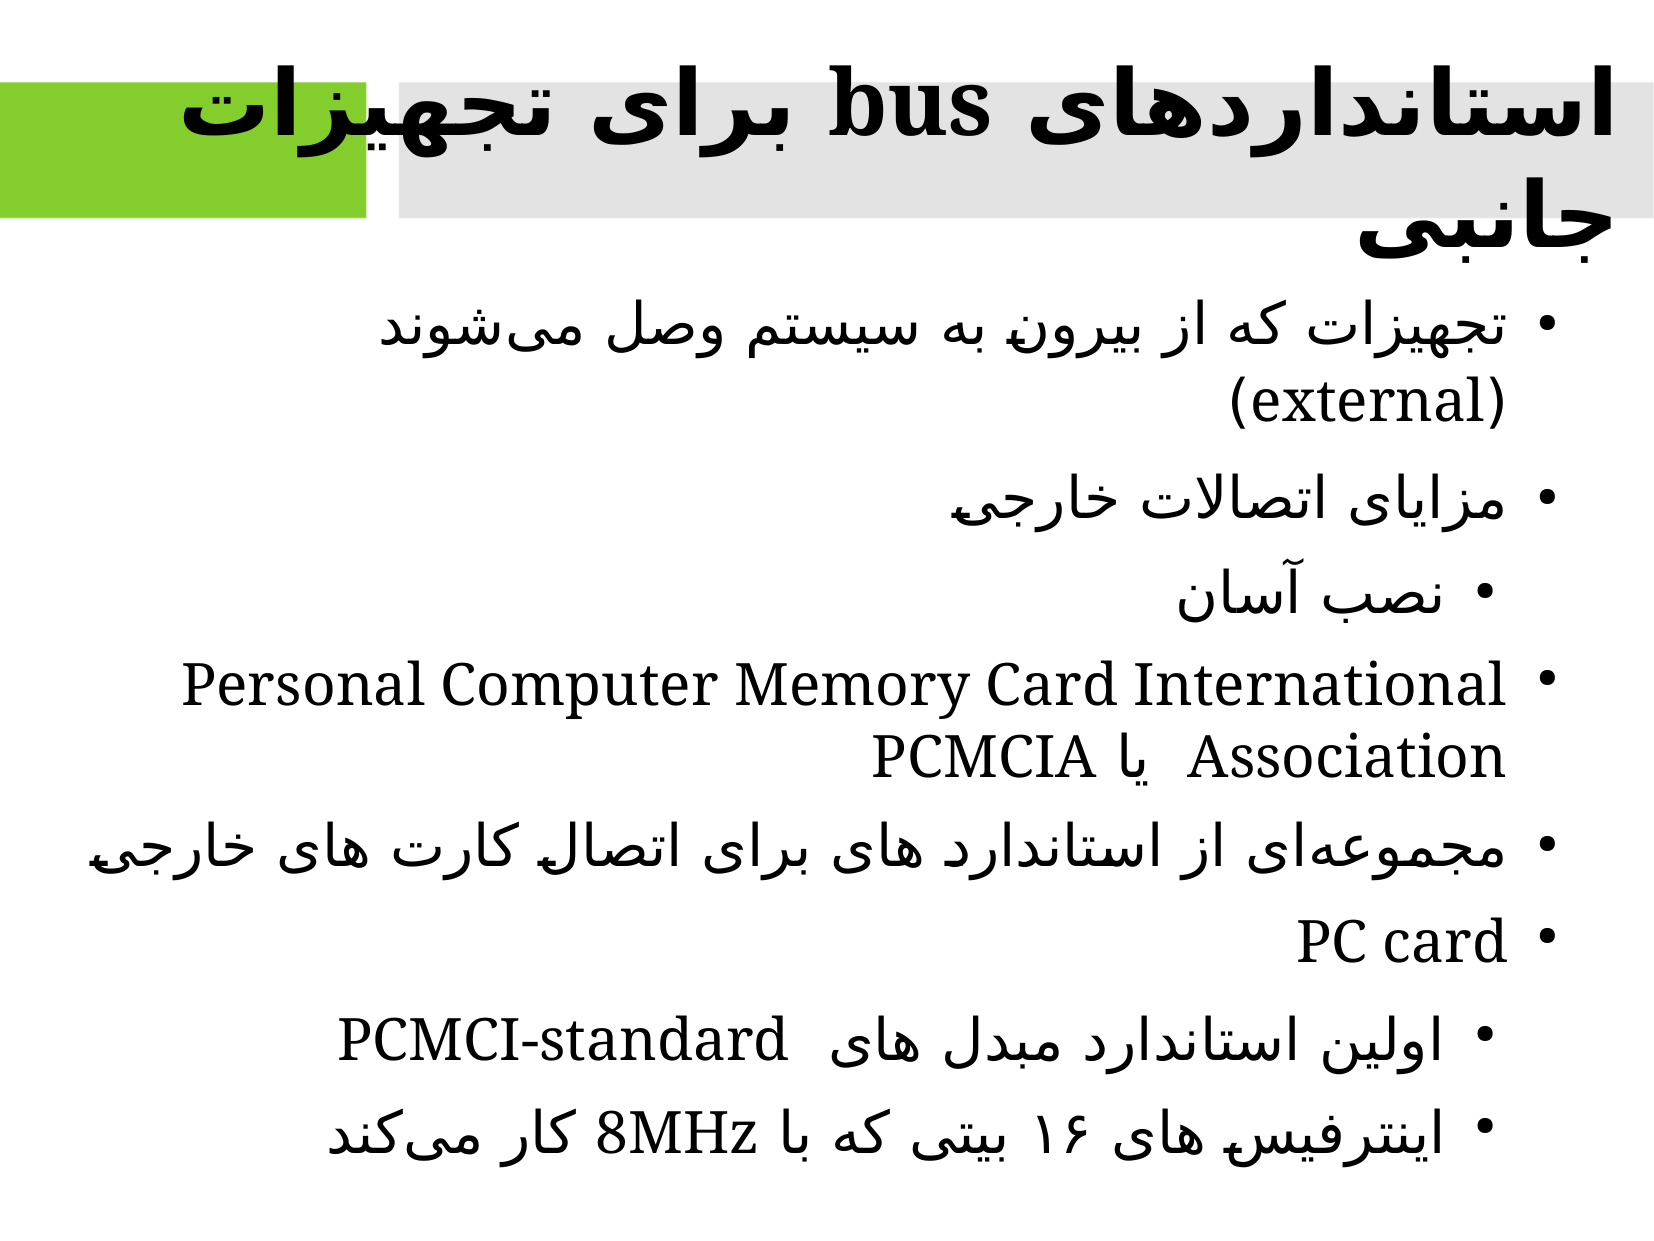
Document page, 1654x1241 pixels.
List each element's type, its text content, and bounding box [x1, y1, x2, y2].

title استانداردهای bus برای تجهیزات جانبی [131, 49, 1621, 257]
picture [0, 0, 1654, 1241]
list تجهیزات که از بیرون به سیستم وصل می‌شوند (external) مزایای اتصالات خارجی نصب آسان Personal Computer Memory Card International Association یا PCMCIA مجموعه‌ای از استاندارد های برای اتصال کارت های خارجی PC card اولین استاندارد مبدل های PCMCI-standard اینترفیس های ۱۶ بیتی که با 8MHz کار می‌کند [82, 290, 1571, 1201]
